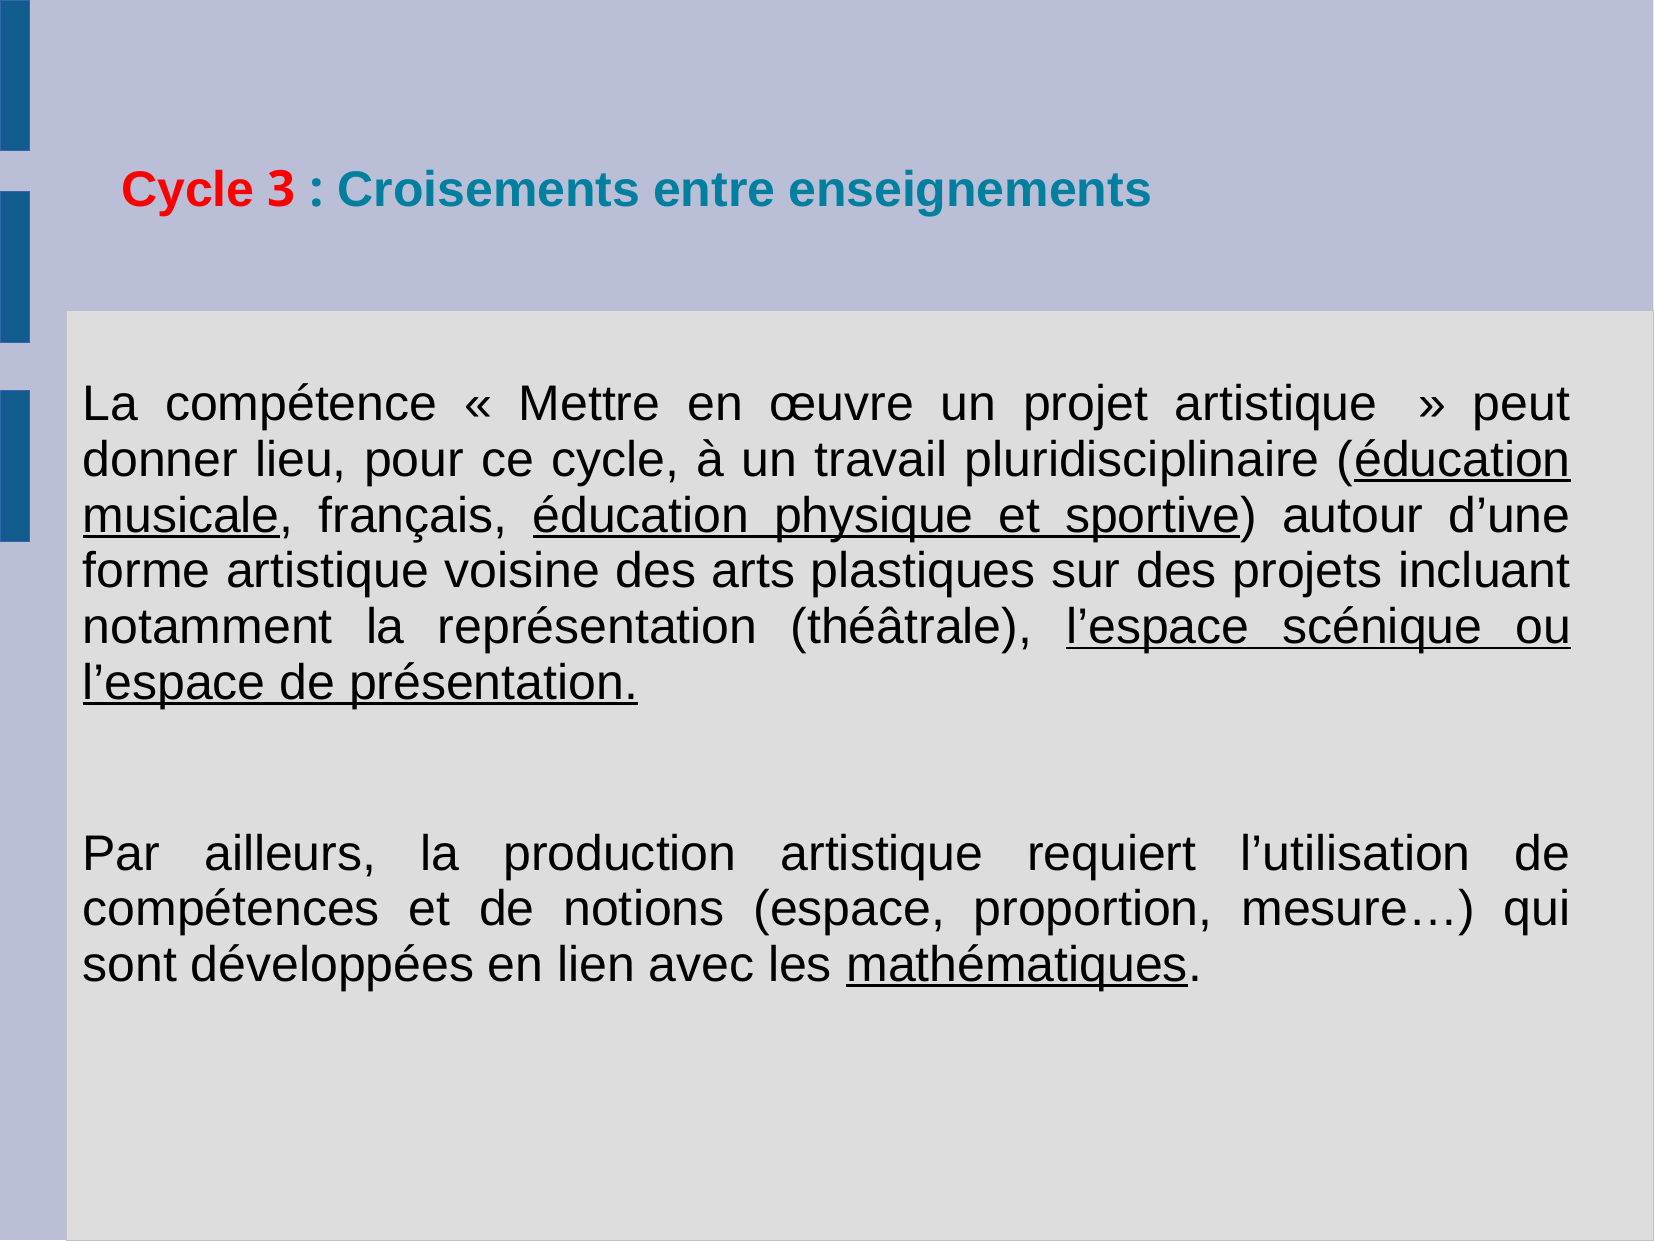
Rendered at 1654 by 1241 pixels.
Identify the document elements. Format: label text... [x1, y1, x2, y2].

list La compétence « Mettre en œuvre un projet artistique » peut donner lieu, pour ce cycle, à un travail pluridisciplinaire (éducation musicale, français, éducation physique et sportive) autour d’une forme artistique voisine des arts plastiques sur des projets incluant notamment la représentation (théâtrale), l’espace scénique ou l’espace de présentation. Par ailleurs, la production artistique requiert l’utilisation de compétences et de notions (espace, proportion, mesure…) qui sont développées en lien avec les mathématiques. [82, 290, 1571, 1010]
title Cycle 3 : Croisements entre enseignements [121, 91, 1534, 290]
